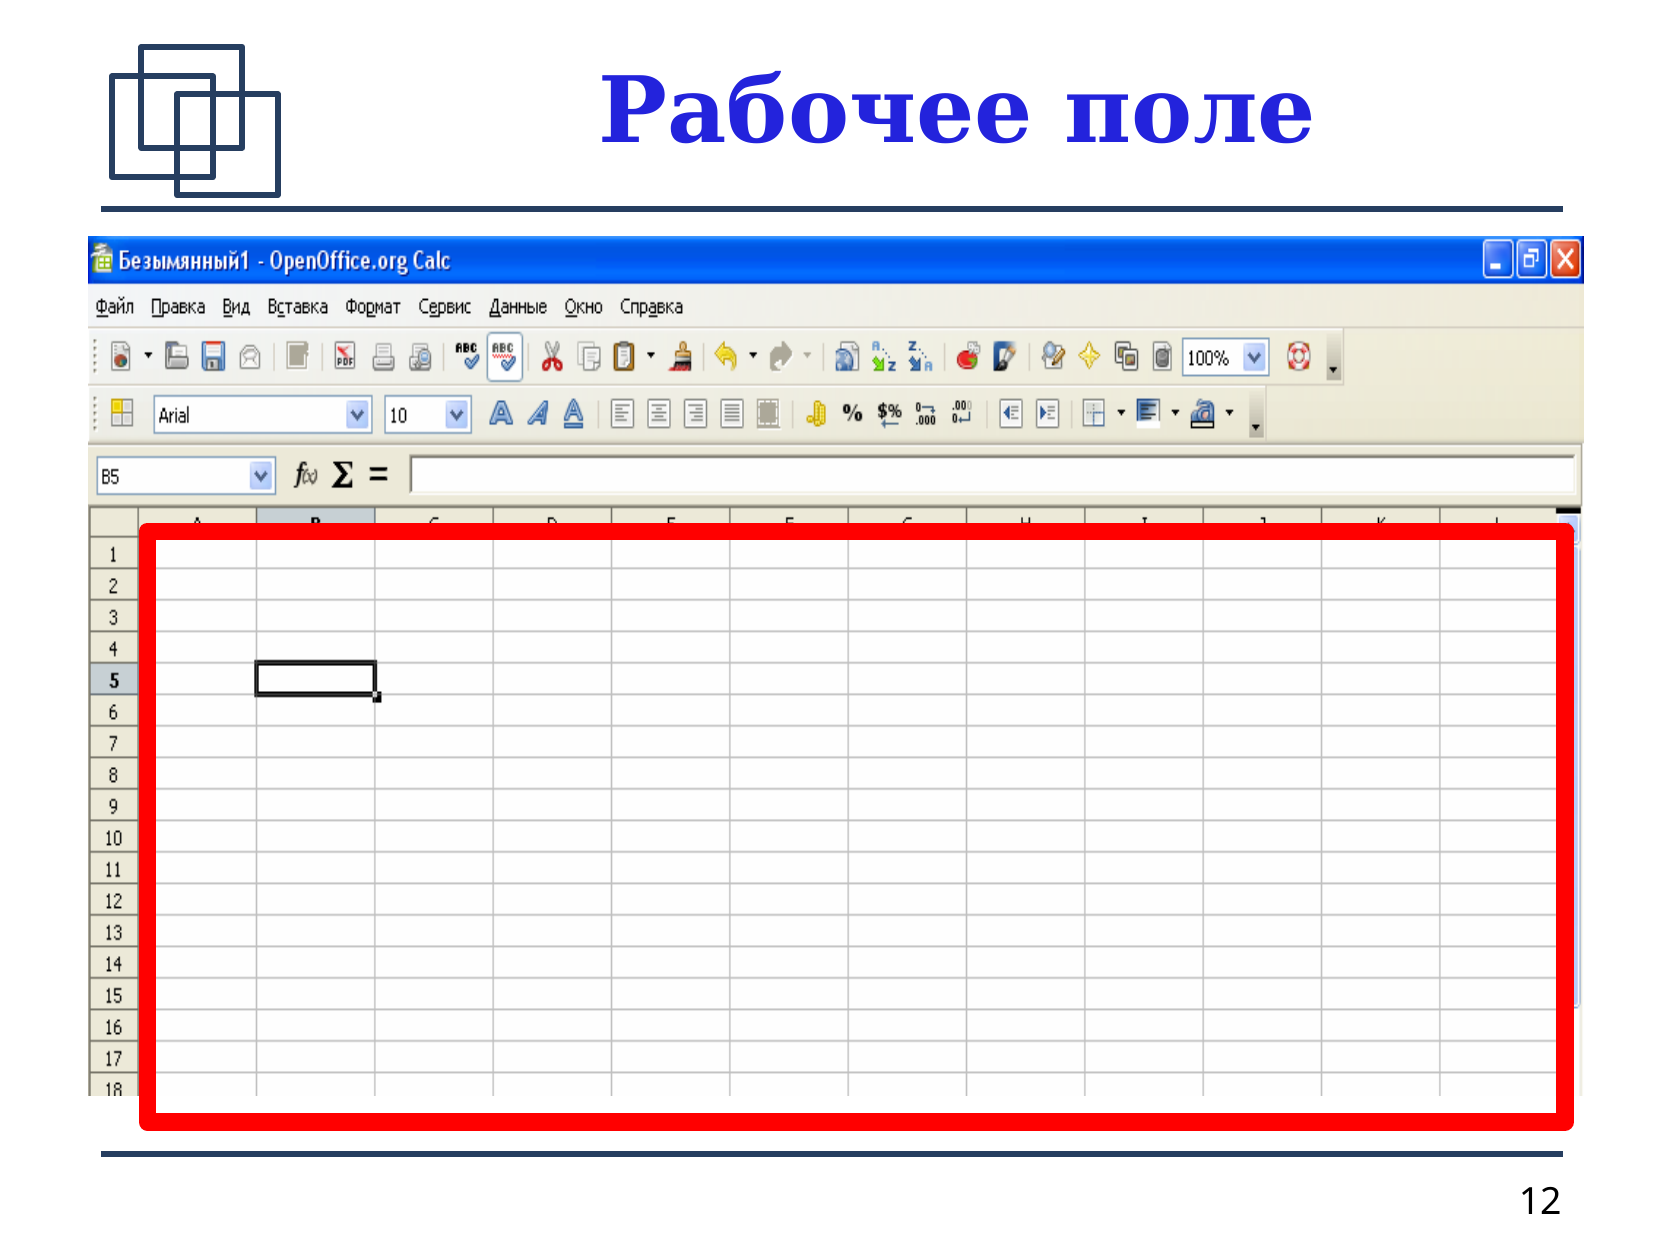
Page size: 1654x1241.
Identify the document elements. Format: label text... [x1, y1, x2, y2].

text_box Рабочее поле [468, 59, 1447, 162]
picture [88, 236, 1584, 1096]
picture [156, 540, 1556, 1096]
